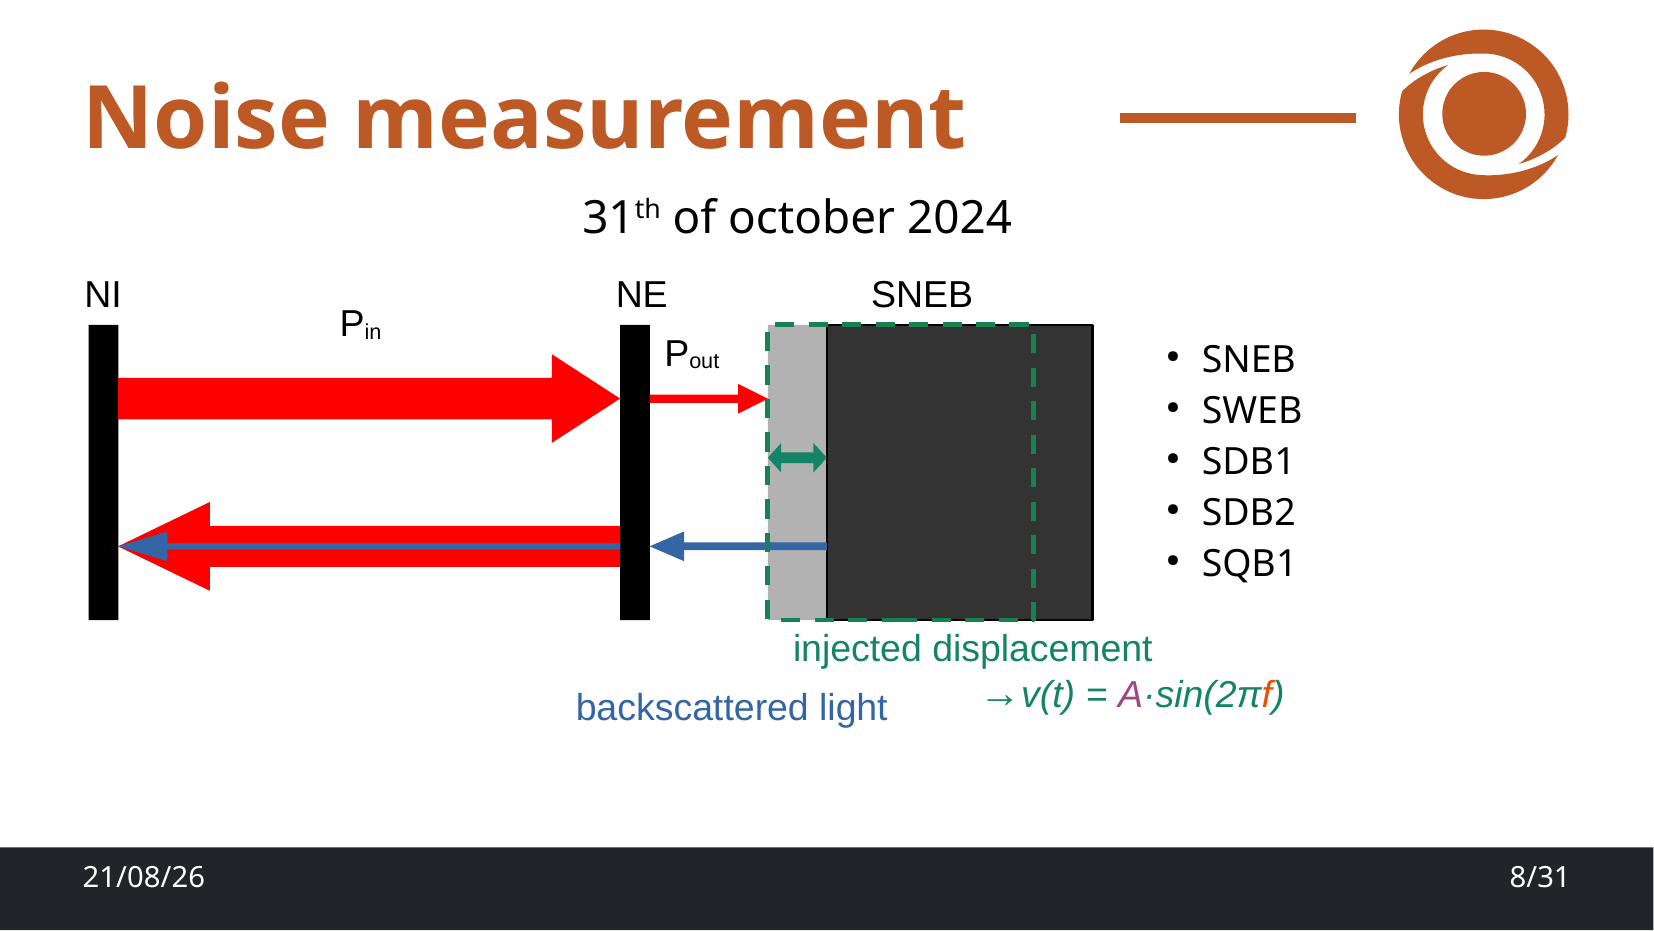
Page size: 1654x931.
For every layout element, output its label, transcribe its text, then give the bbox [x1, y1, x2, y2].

text_box Pout [649, 324, 769, 396]
text_box [88, 324, 1093, 621]
text_box 31th of october 2024 [472, 177, 1123, 257]
text_box backscattered light [561, 679, 916, 797]
text_box SNEB [856, 265, 1005, 336]
text_box injected displacement →v(t) = A·sin(2πf) [767, 620, 1300, 766]
title Noise measurement [82, 37, 1241, 193]
text_box NI [59, 265, 148, 323]
text_box SNEB SWEB SDB1 SDB2 SQB1 [1151, 324, 1595, 604]
text_box NE [590, 265, 709, 325]
text_box Pin [324, 295, 414, 366]
